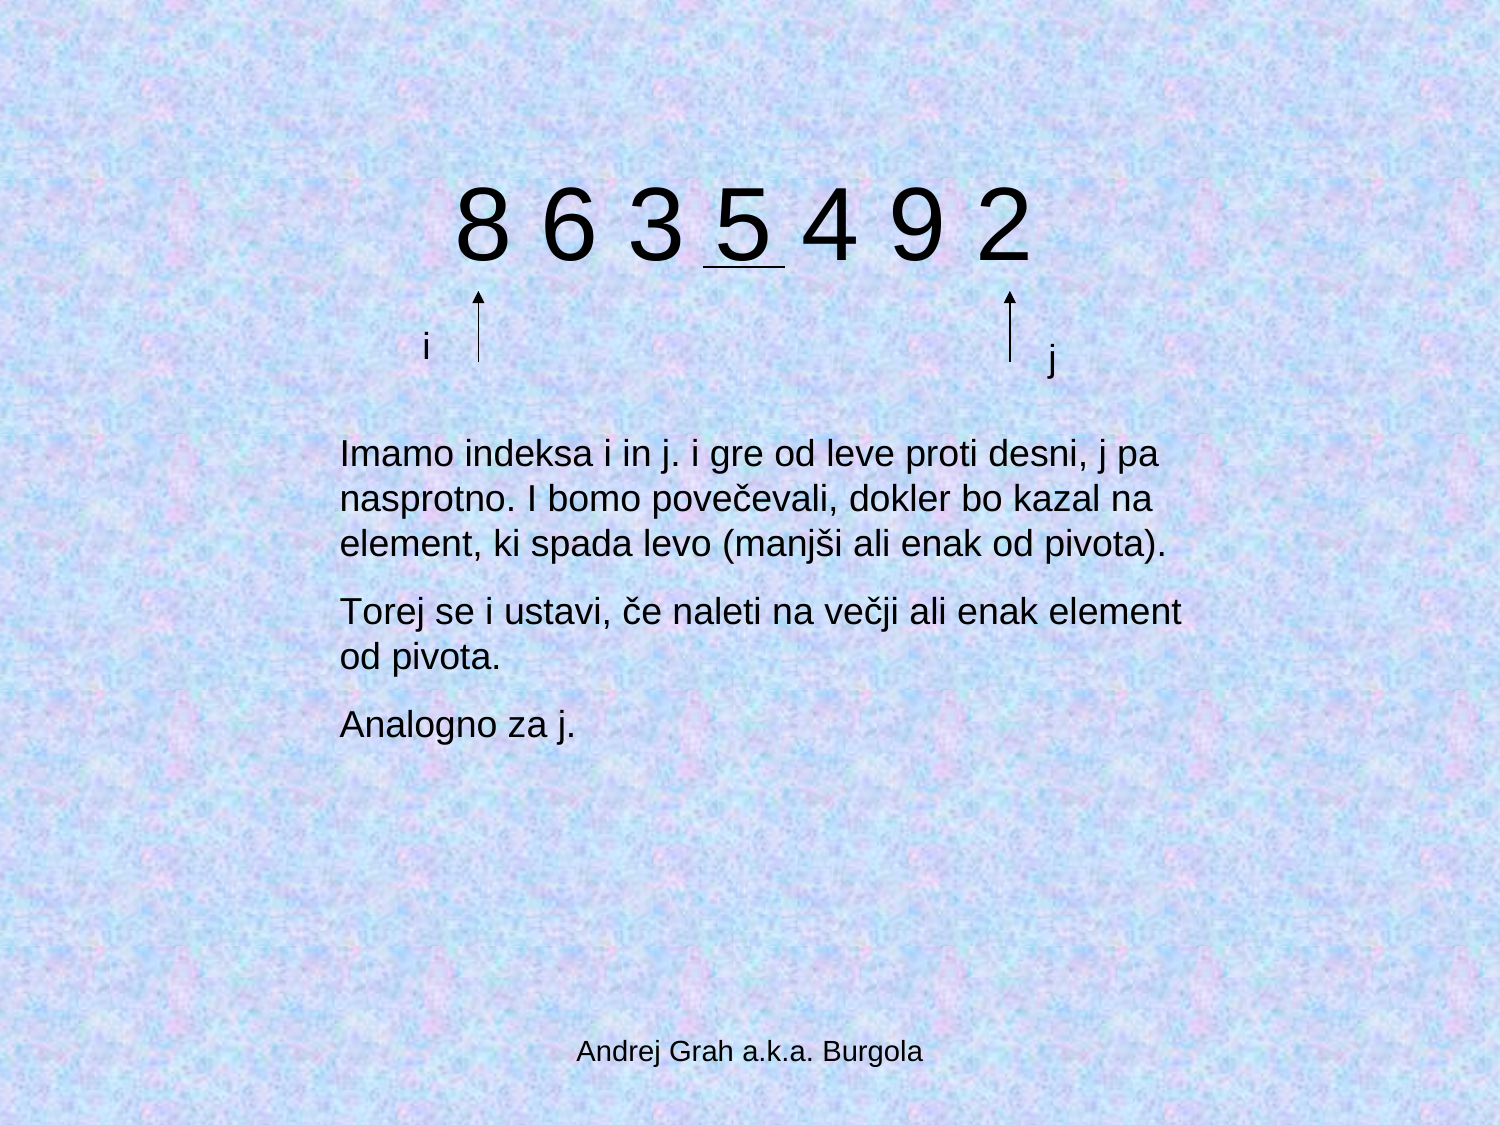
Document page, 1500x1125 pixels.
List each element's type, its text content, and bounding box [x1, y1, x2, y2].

text_box 8 6 3 5 4 9 2 [159, 148, 1329, 290]
text_box Andrej Grah a.k.a. Burgola [512, 1024, 988, 1103]
text_box Imamo indeksa i in j. i gre od leve proti desni, j pa nasprotno. I bomo povečevali, dokler bo kazal na element, ki spada levo (manjši ali enak od pivota). Torej se i ustavi, če naleti na večji ali enak element od pivota. Analogno za j. [324, 420, 1247, 754]
text_box j [1033, 326, 1070, 387]
text_box i [407, 314, 444, 375]
picture [0, 0, 1500, 1125]
